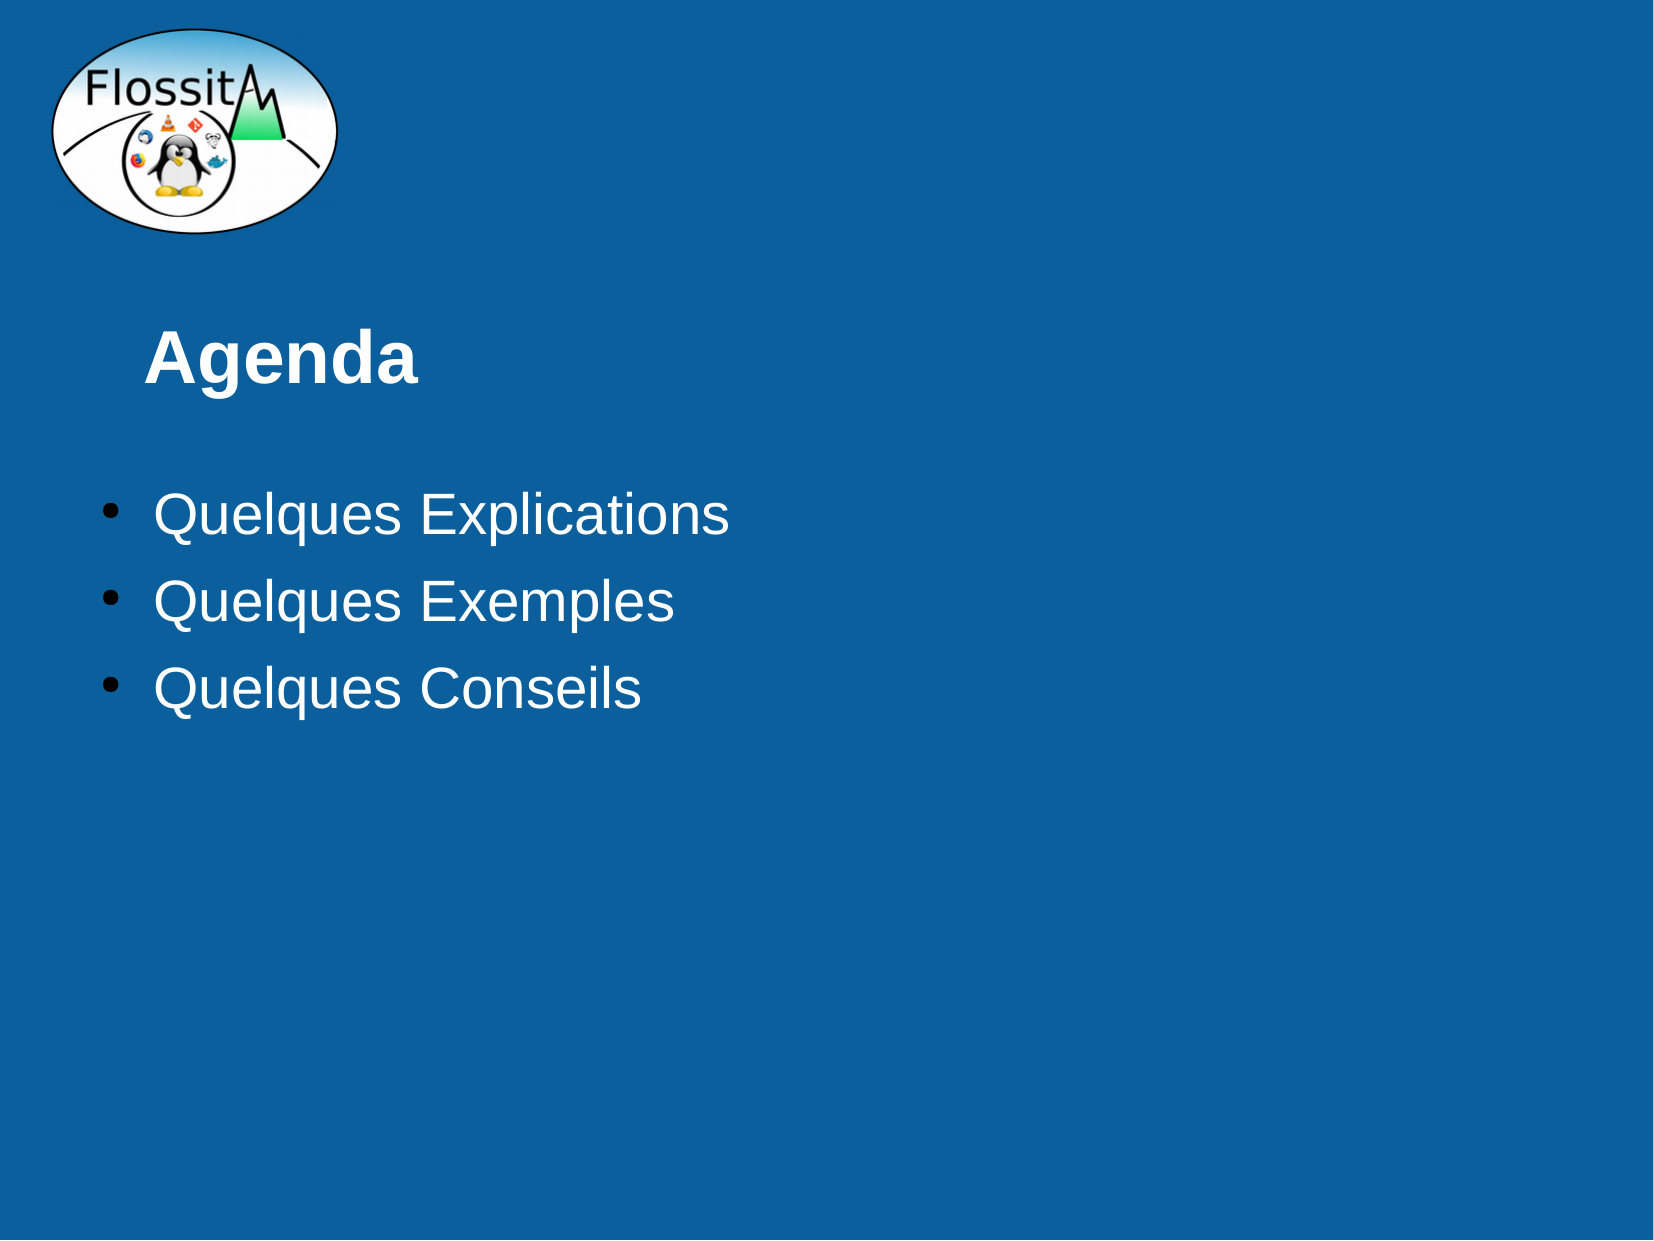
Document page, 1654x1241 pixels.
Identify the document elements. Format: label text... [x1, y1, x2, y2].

picture [50, 27, 339, 235]
list Quelques Explications Quelques Exemples Quelques Conseils [82, 484, 1571, 1204]
title Agenda [143, 182, 1459, 401]
